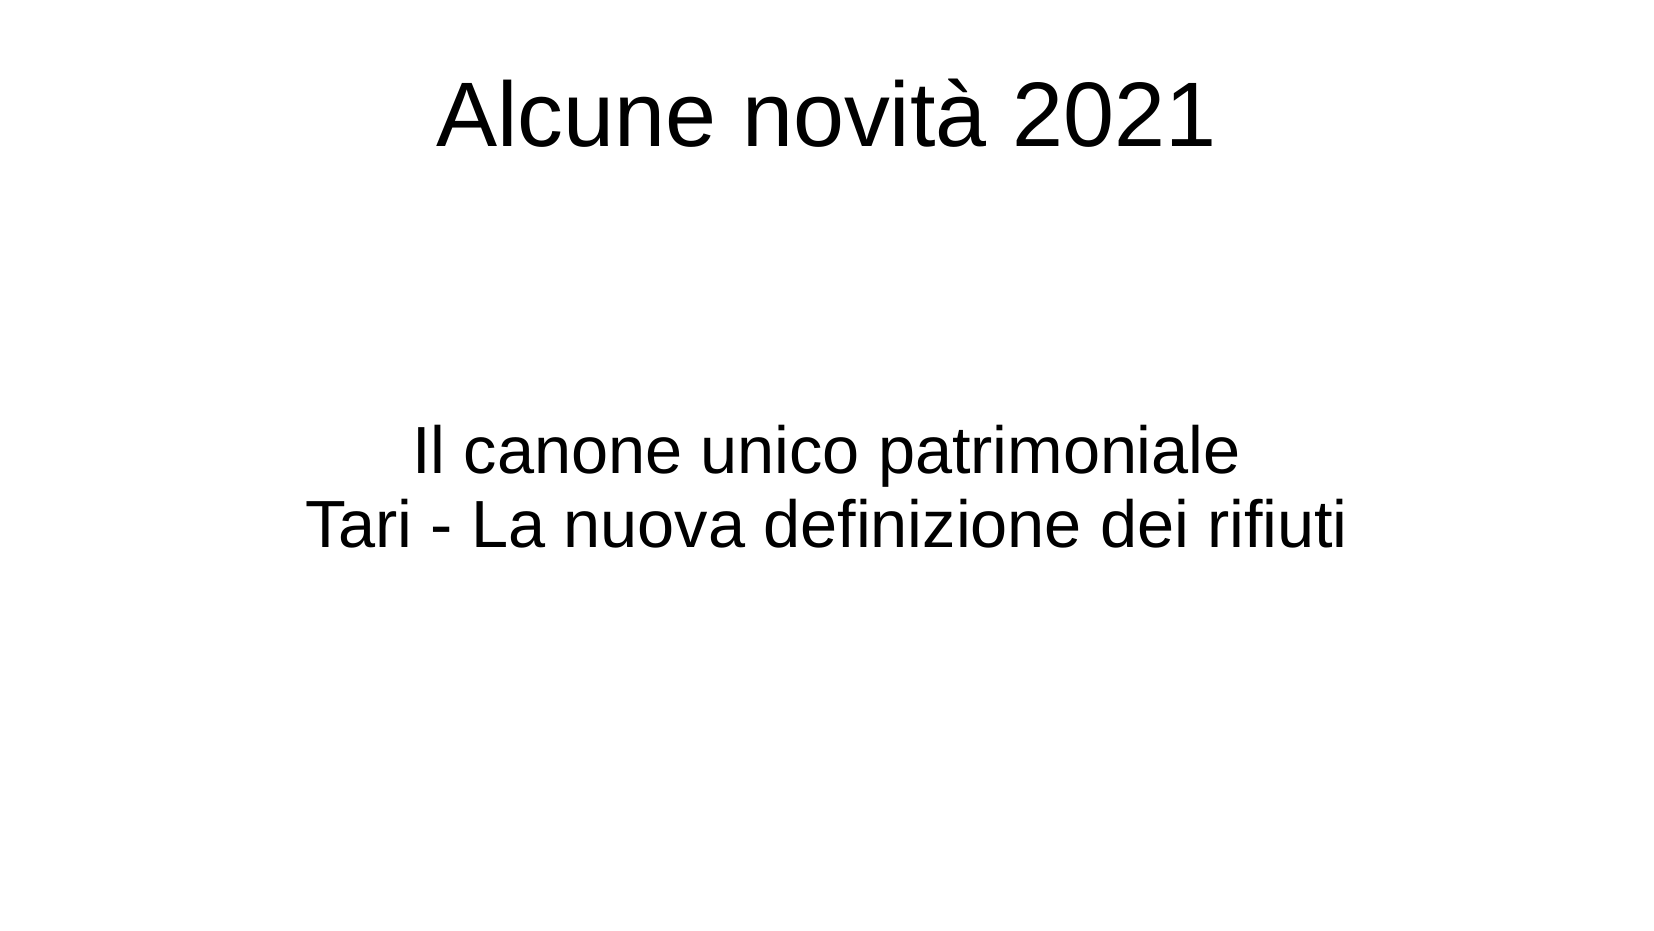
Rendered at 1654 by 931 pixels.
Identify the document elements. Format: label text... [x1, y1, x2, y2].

title Alcune novità 2021 [82, 37, 1571, 193]
subtitle Il canone unico patrimoniale Tari - La nuova definizione dei rifiuti [82, 217, 1571, 758]
